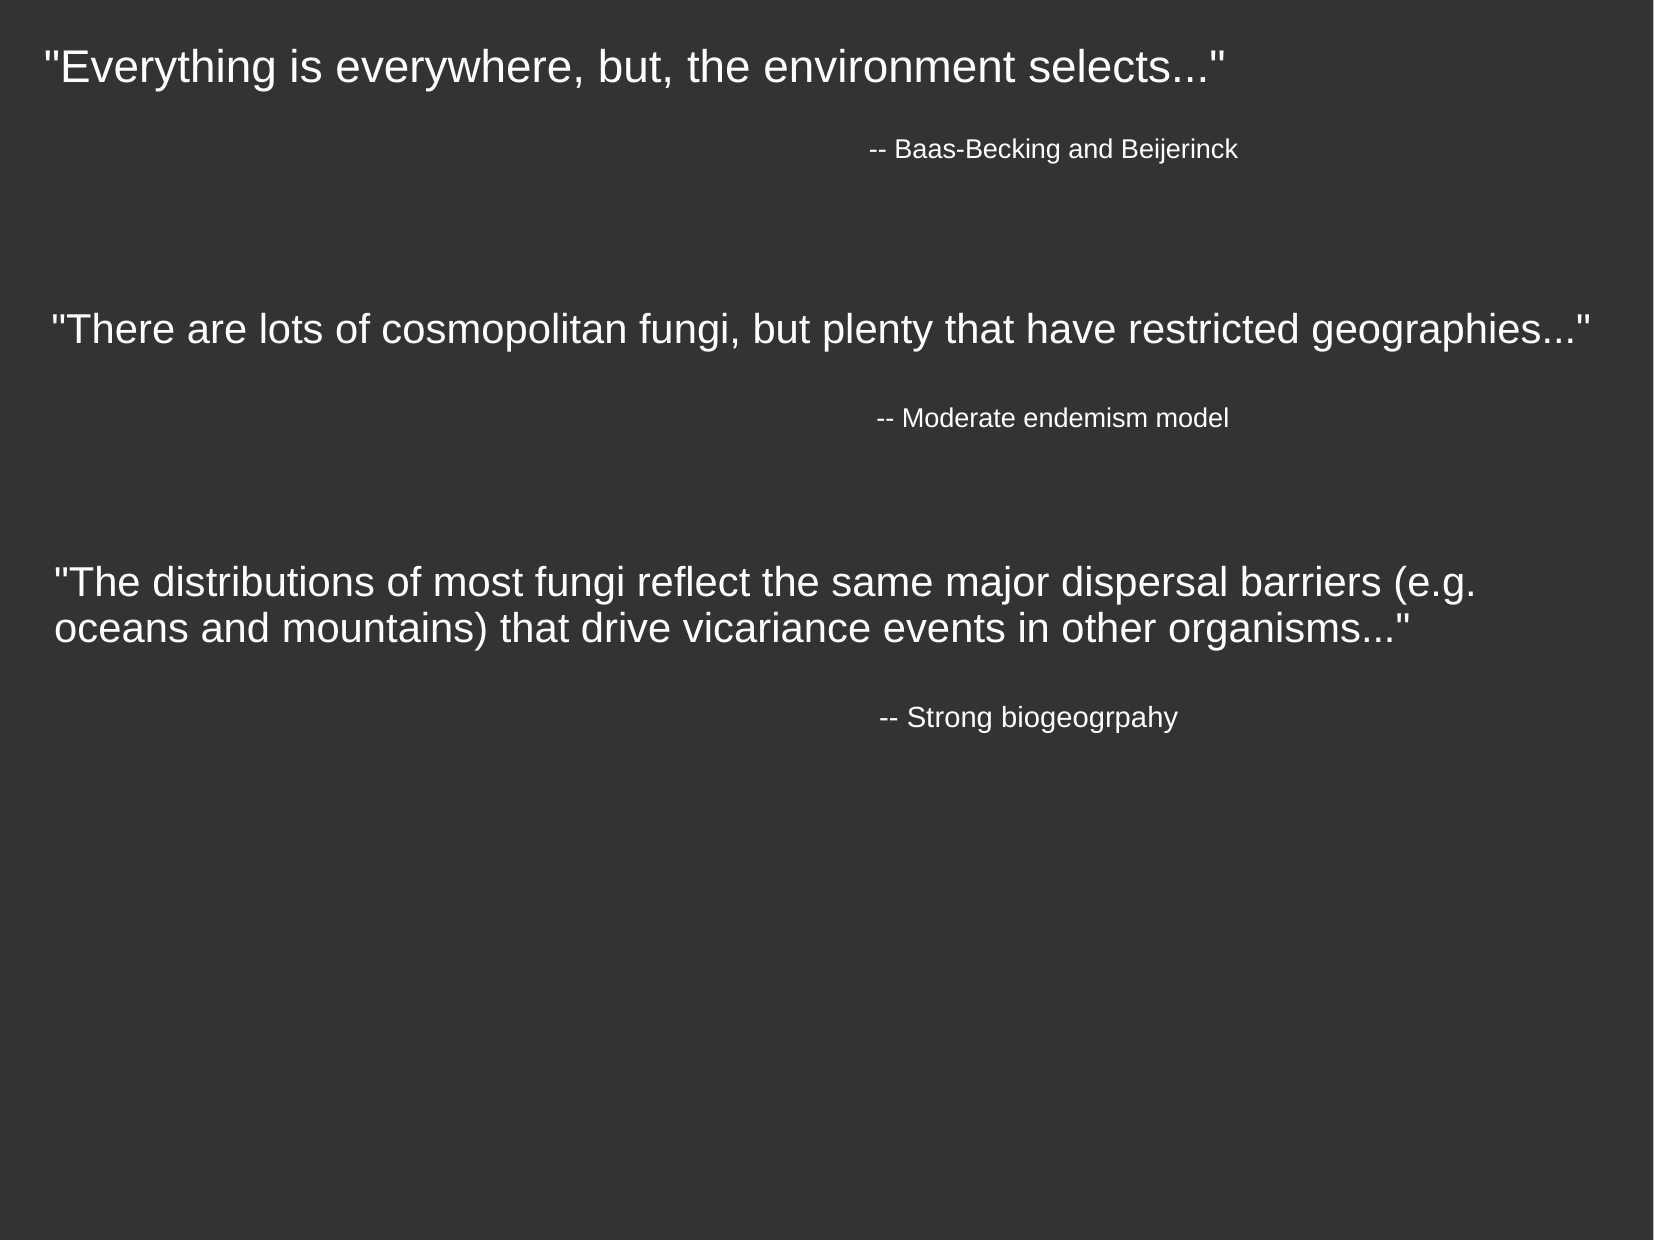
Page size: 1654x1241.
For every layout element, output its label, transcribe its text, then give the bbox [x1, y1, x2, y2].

text_box "There are lots of cosmopolitan fungi, but plenty that have restricted geographies..." -- Moderate endemism model [36, 298, 1617, 444]
text_box "The distributions of most fungi reflect the same major dispersal barriers (e.g. oceans and mountains) that drive vicariance events in other organisms..." -- Strong biogeogrpahy [39, 550, 1610, 785]
text_box "Everything is everywhere, but, the environment selects..." -- Baas-Becking and Beijerinck [29, 33, 1629, 173]
